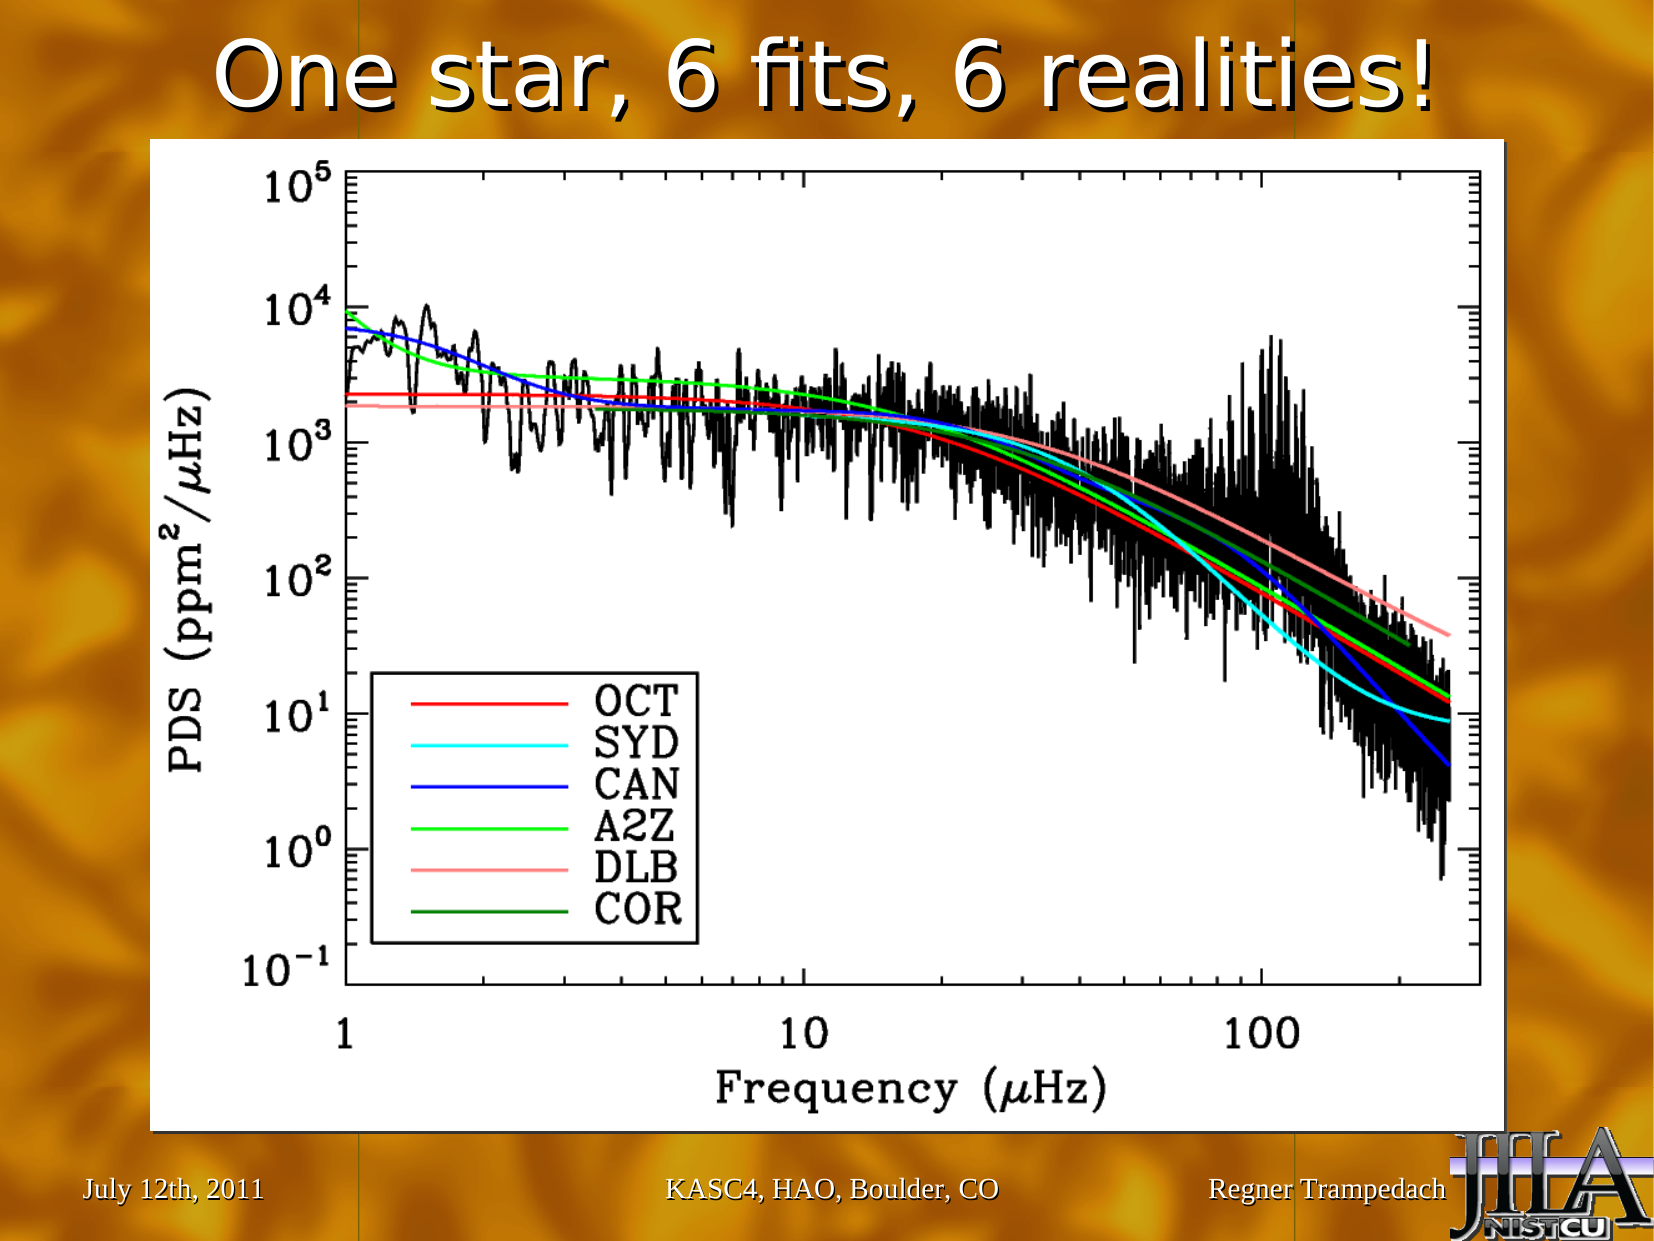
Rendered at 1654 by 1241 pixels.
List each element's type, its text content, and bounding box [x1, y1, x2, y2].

picture [0, 0, 1654, 1241]
title One star, 6 fits, 6 realities! [82, 0, 1571, 151]
